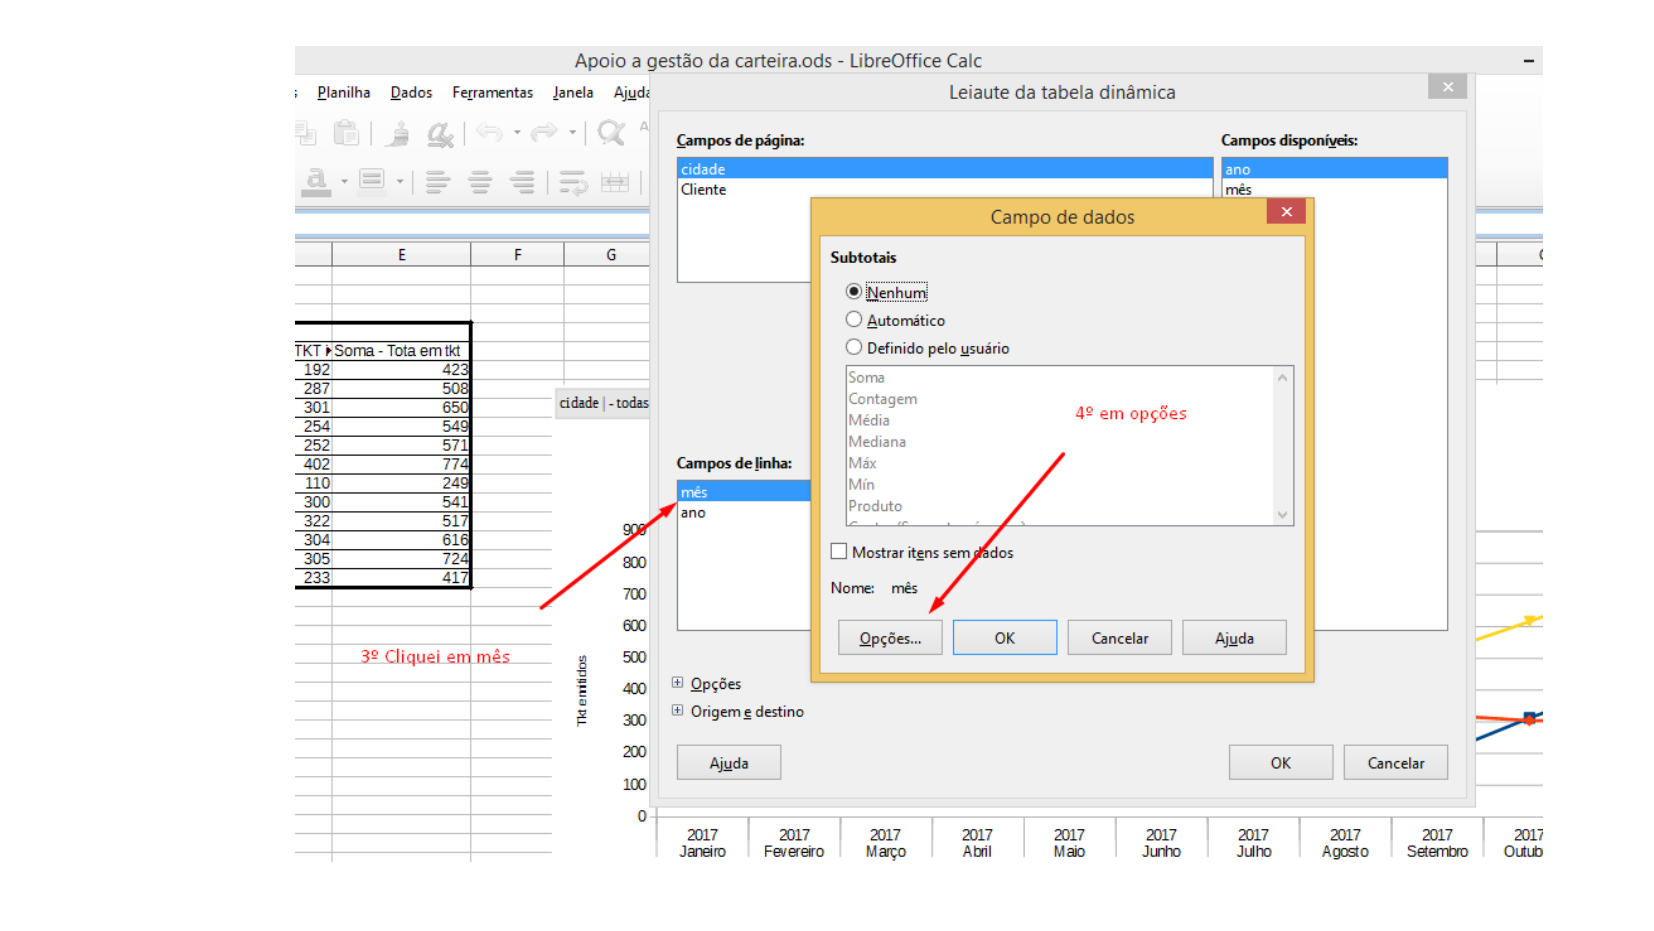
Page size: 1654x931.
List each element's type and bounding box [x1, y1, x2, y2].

picture [295, 46, 1543, 862]
